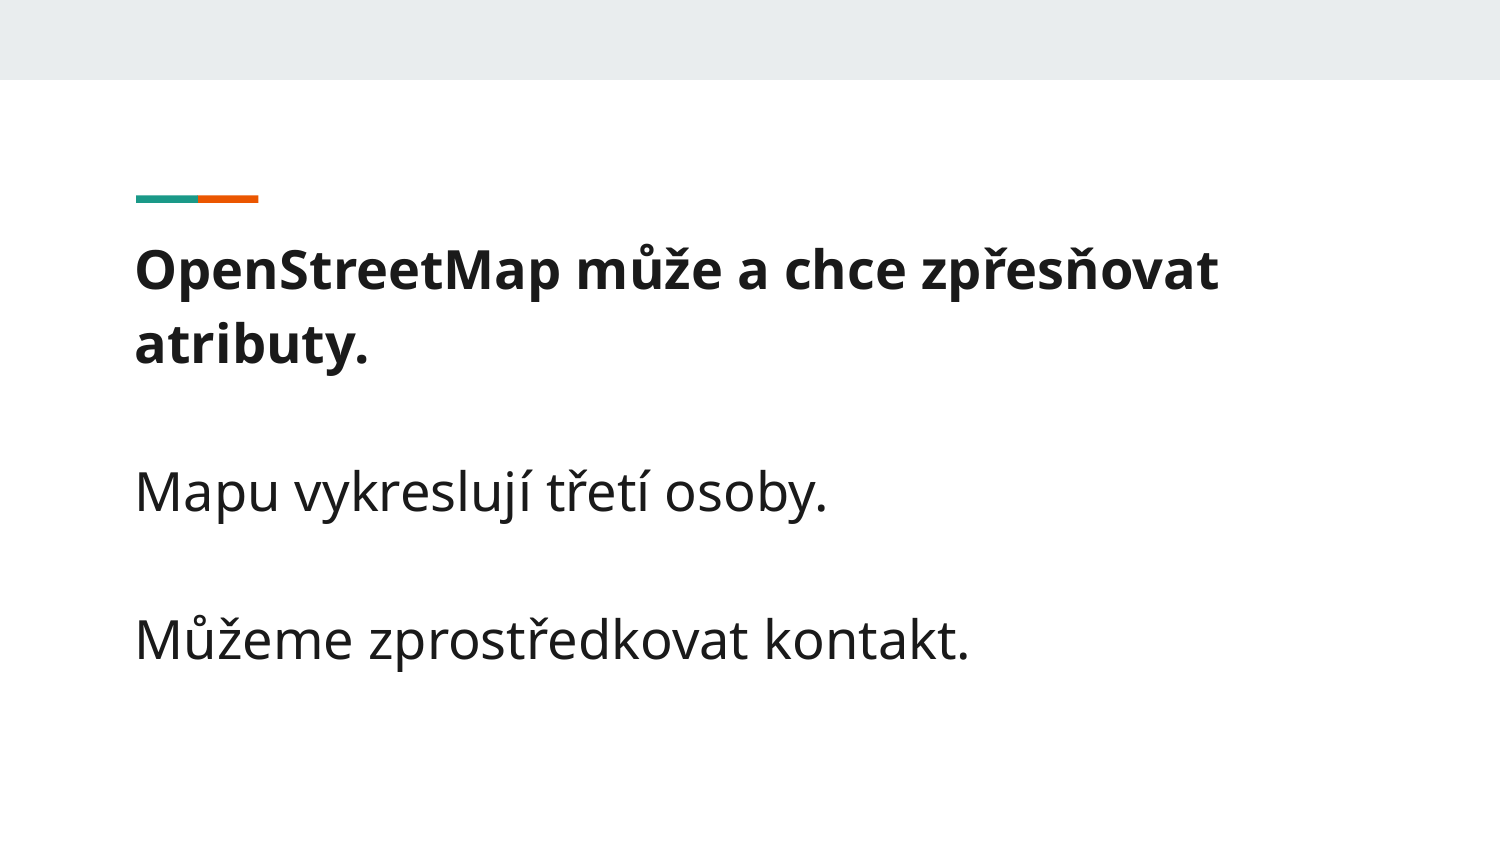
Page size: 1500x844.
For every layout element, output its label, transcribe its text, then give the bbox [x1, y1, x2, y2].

title OpenStreetMap může a chce zpřesňovat atributy. Mapu vykreslují třetí osoby. Můžeme zprostředkovat kontakt. [119, 216, 1381, 730]
